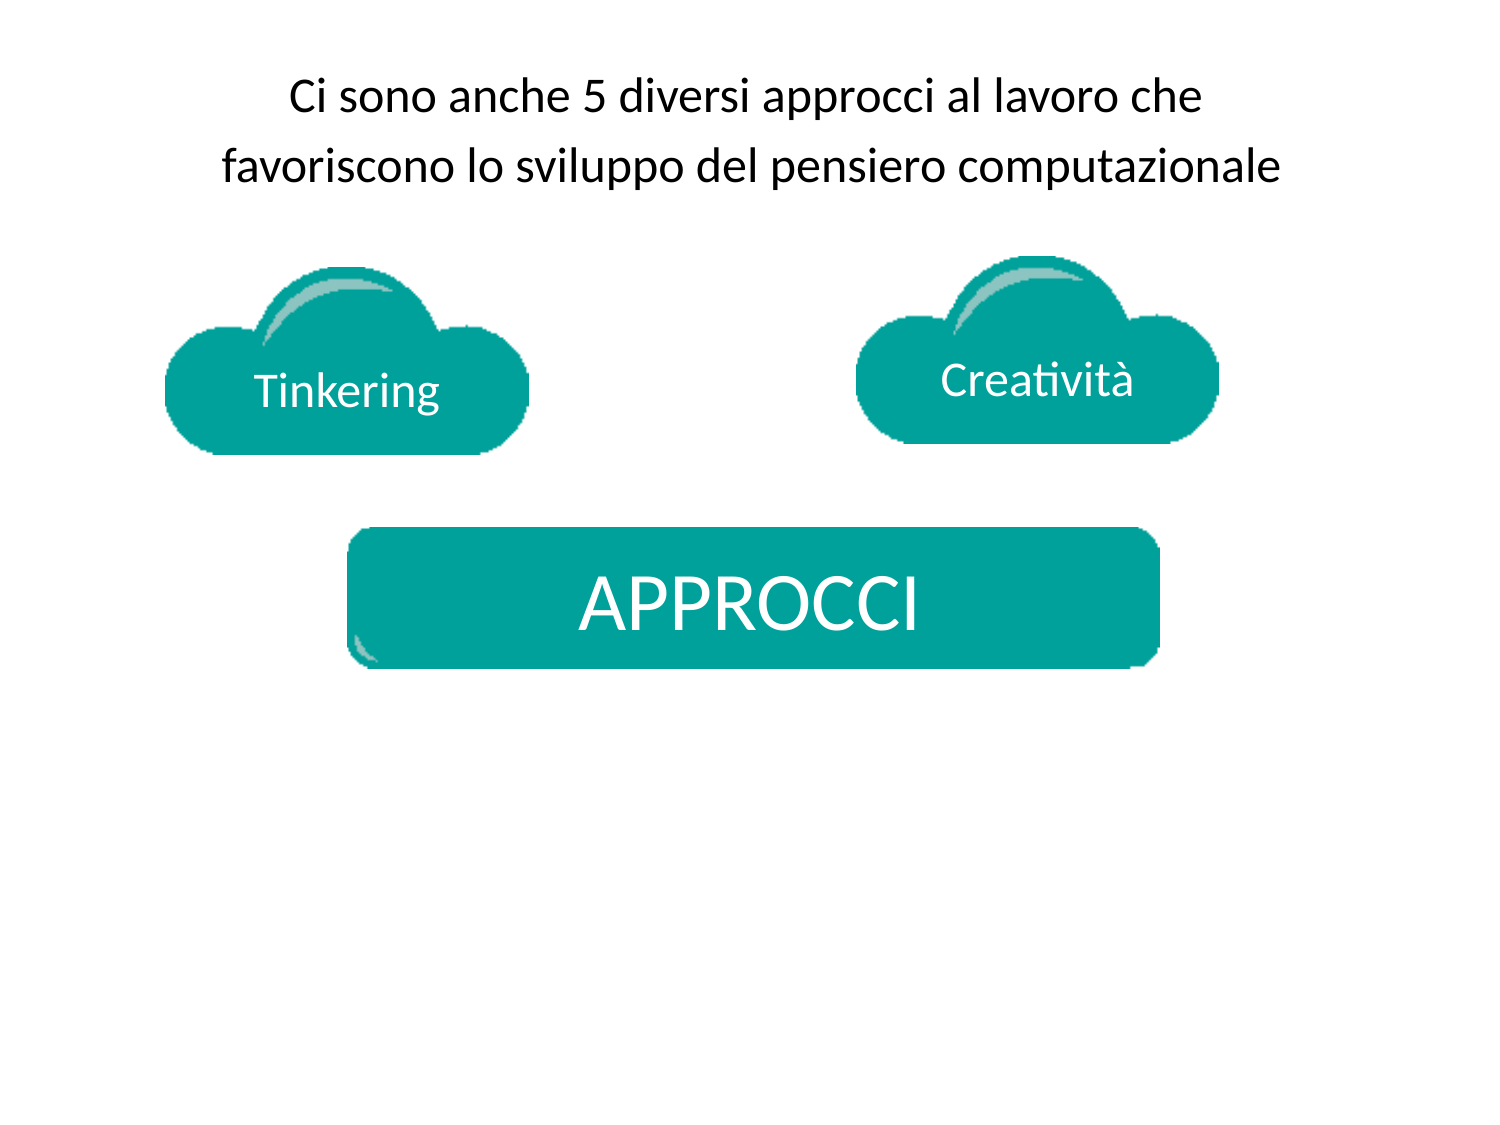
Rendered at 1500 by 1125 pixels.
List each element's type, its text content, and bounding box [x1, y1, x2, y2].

text_box Creatività [925, 338, 1150, 414]
list Ci sono anche 5 diversi approcci al lavoro che favoriscono lo sviluppo del pensiero computazionale [76, 54, 1427, 166]
picture [347, 527, 1160, 669]
picture [856, 256, 1219, 444]
text_box Tinkering [238, 349, 456, 425]
text_box APPROCCI [563, 539, 937, 655]
picture [165, 267, 529, 455]
